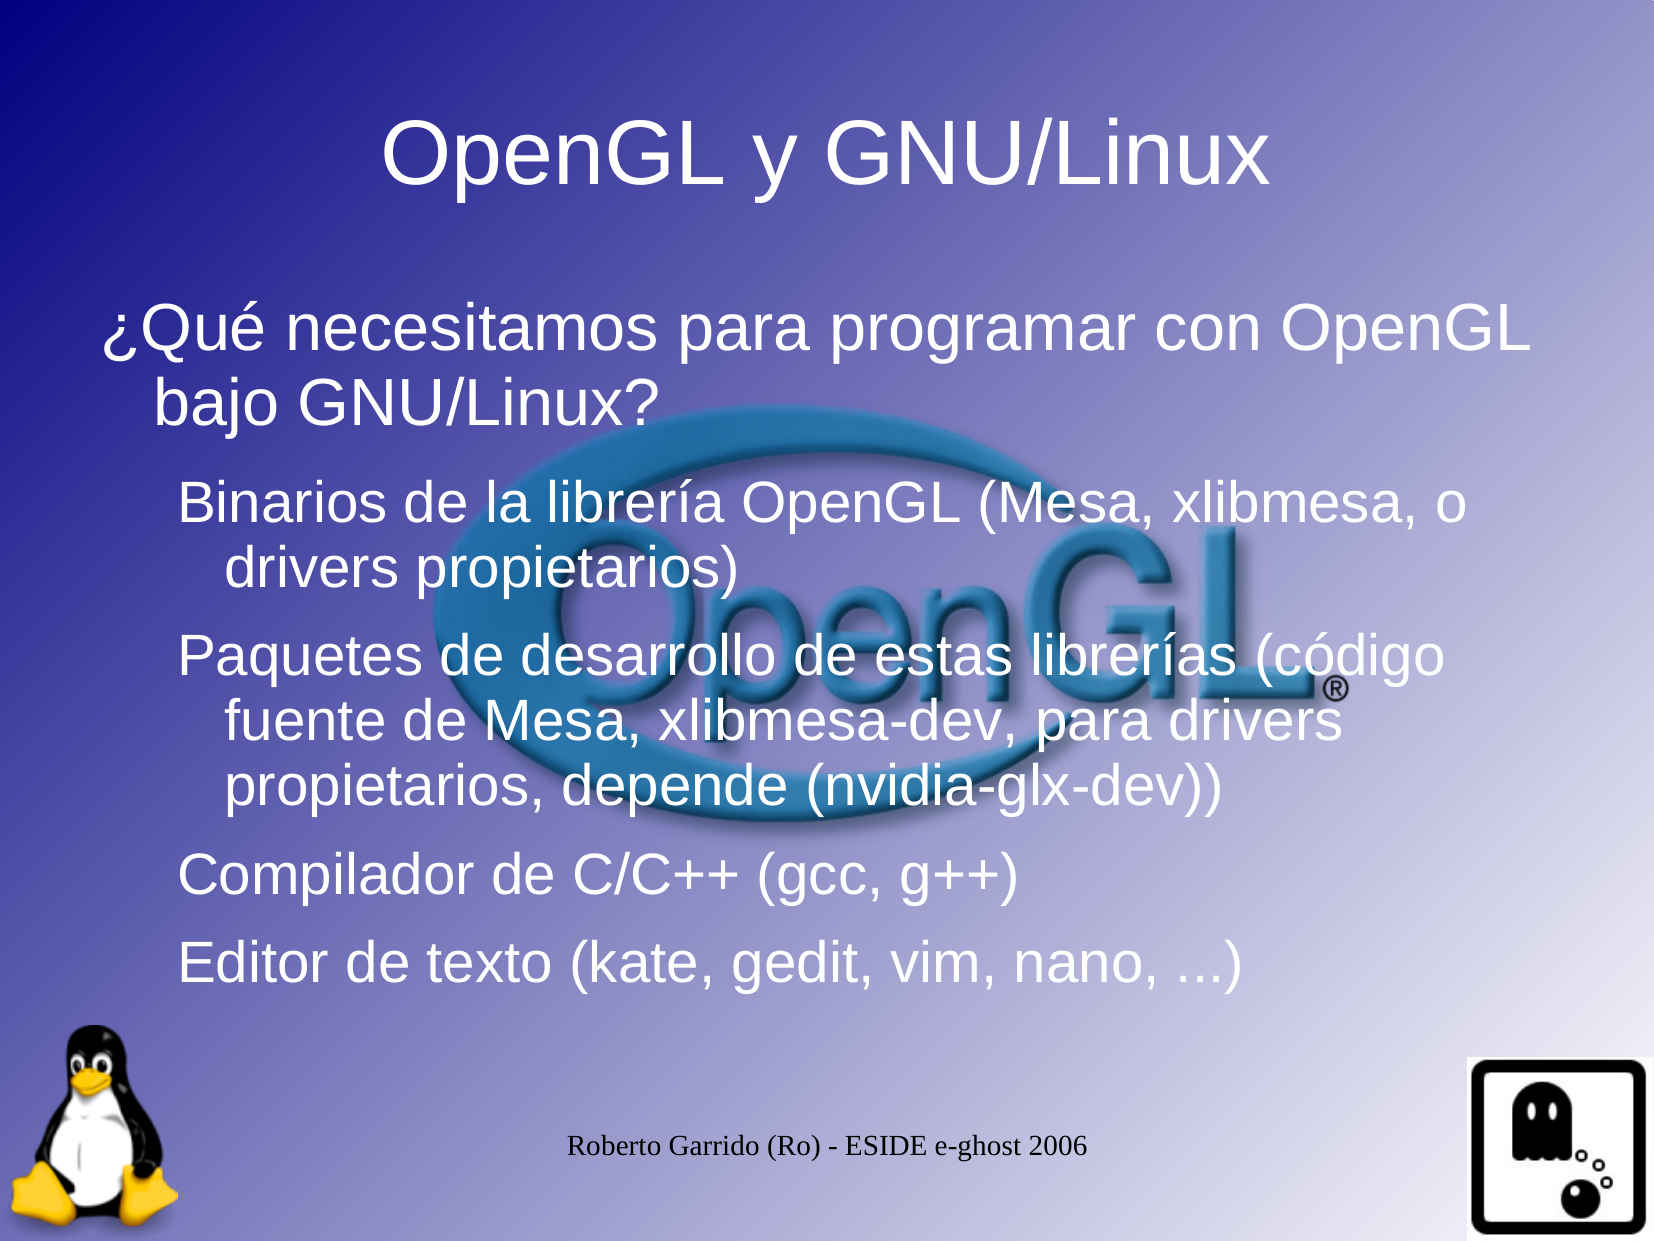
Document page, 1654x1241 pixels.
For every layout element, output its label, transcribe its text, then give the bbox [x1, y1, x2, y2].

picture [1467, 1057, 1654, 1241]
picture [0, 1025, 178, 1241]
title OpenGL y GNU/Linux [82, 49, 1571, 257]
list ¿Qué necesitamos para programar con OpenGL bajo GNU/Linux? Binarios de la librería OpenGL (Mesa, xlibmesa, o drivers propietarios) Paquetes de desarrollo de estas librerías (código fuente de Mesa, xlibmesa-dev, para drivers propietarios, depende (nvidia-glx-dev)) Compilador de C/C++ (gcc, g++) Editor de texto (kate, gedit, vim, nano, ...) [82, 290, 1571, 1109]
